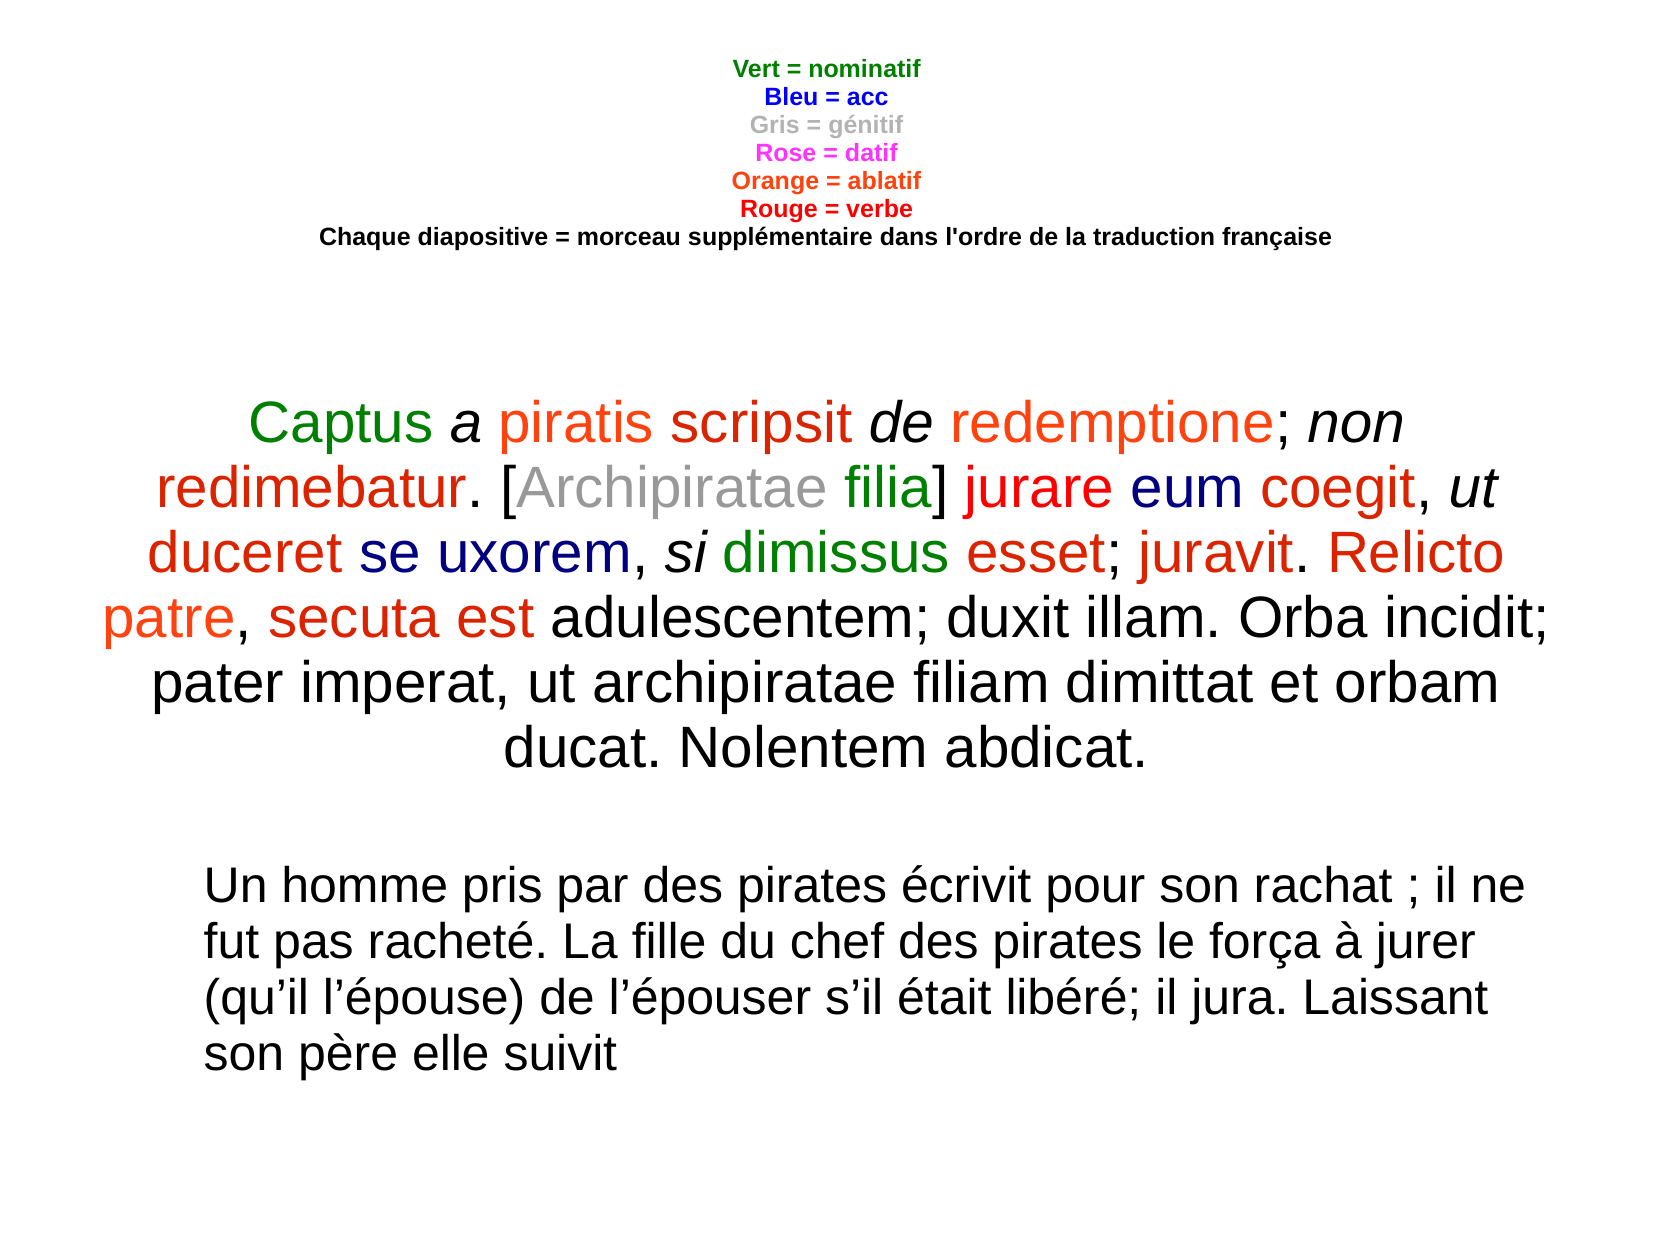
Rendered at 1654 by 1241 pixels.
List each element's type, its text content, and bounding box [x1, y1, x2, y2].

text_box Un homme pris par des pirates écrivit pour son rachat ; il ne fut pas racheté. La fille du chef des pirates le força à jurer (qu’il l’épouse) de l’épouser s’il était libéré; il jura. Laissant son père elle suivit [188, 850, 1571, 1089]
subtitle Captus a piratis scripsit de redemptione; non redimebatur. [Archipiratae filia] jurare eum coegit, ut duceret se uxorem, si dimissus esset; juravit. Relicto patre, secuta est adulescentem; duxit illam. Orba incidit; pater imperat, ut archipiratae filiam dimittat et orbam ducat. Nolentem abdicat. [82, 318, 1571, 851]
title Vert = nominatif Bleu = acc Gris = génitif Rose = datif Orange = ablatif Rouge = verbe Chaque diapositive = morceau supplémentaire dans l'ordre de la traduction française [82, 49, 1571, 257]
